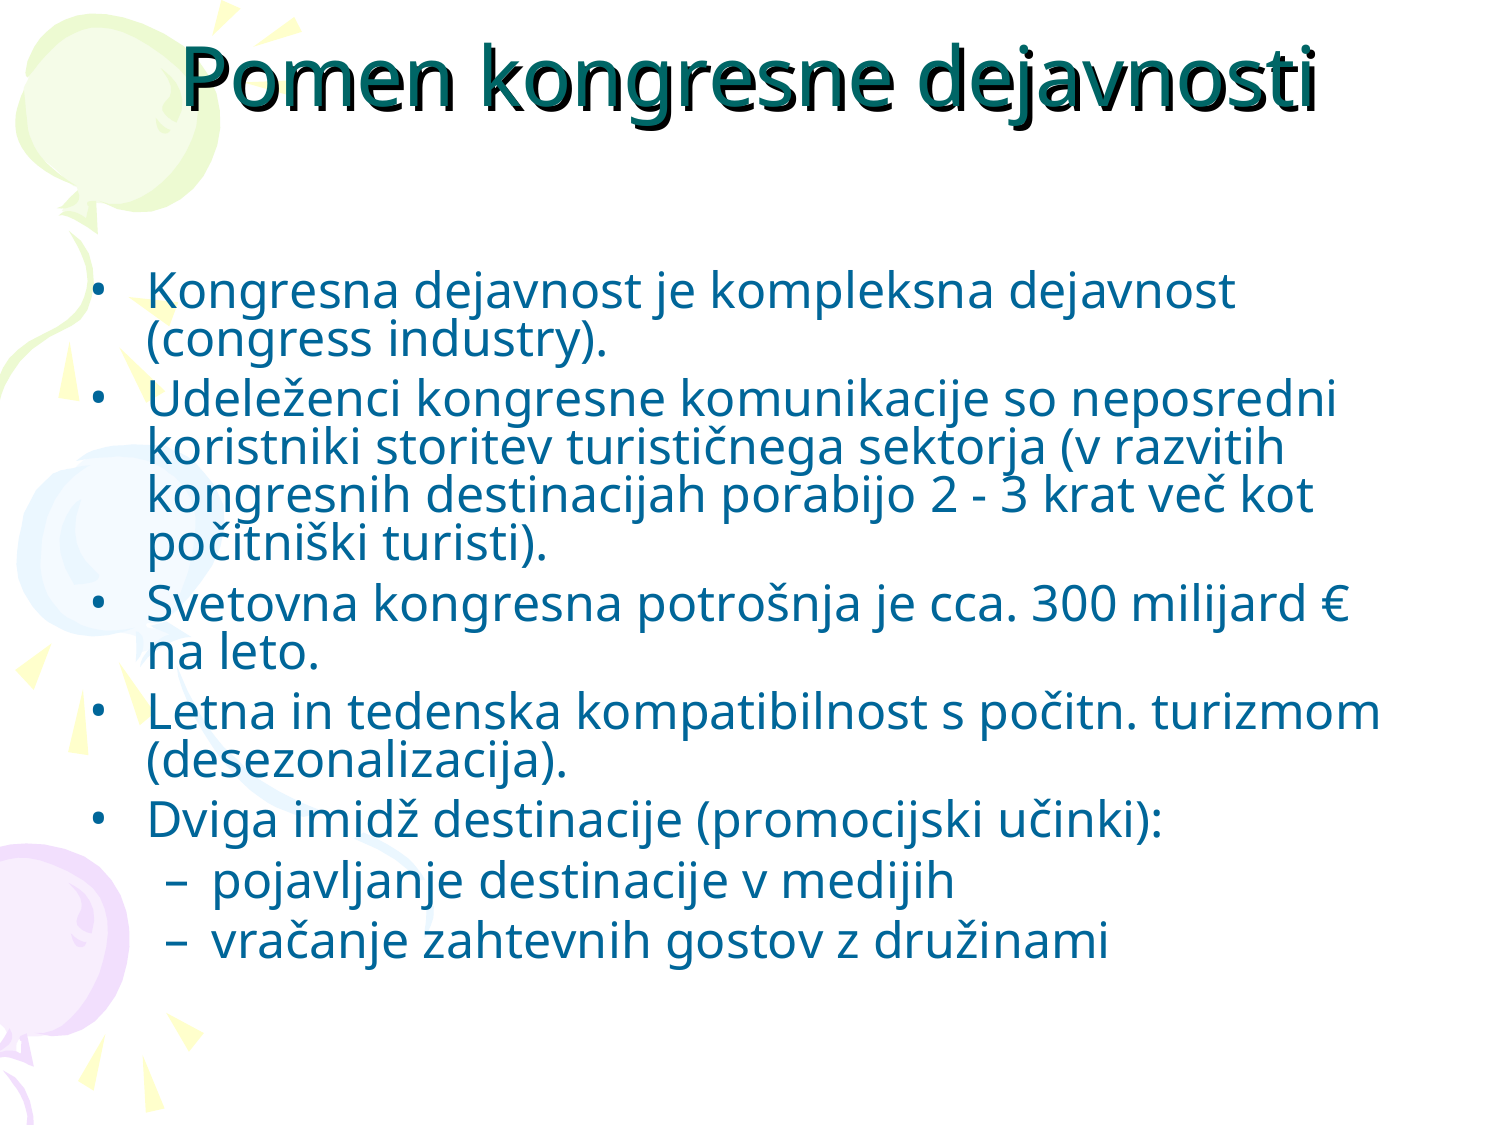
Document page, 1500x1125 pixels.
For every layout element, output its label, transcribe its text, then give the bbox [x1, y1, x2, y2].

list Kongresna dejavnost je kompleksna dejavnost (congress industry). Udeleženci kongresne komunikacije so neposredni koristniki storitev turističnega sektorja (v razvitih kongresnih destinacijah porabijo 2 - 3 krat več kot počitniški turisti). Svetovna kongresna potrošnja je cca. 300 milijard € na leto. Letna in tedenska kompatibilnost s počitn. turizmom (desezonalizacija). Dviga imidž destinacije (promocijski učinki): pojavljanje destinacije v medijih vračanje zahtevnih gostov z družinami [75, 262, 1426, 994]
title Pomen kongresne dejavnosti [72, 16, 1426, 233]
